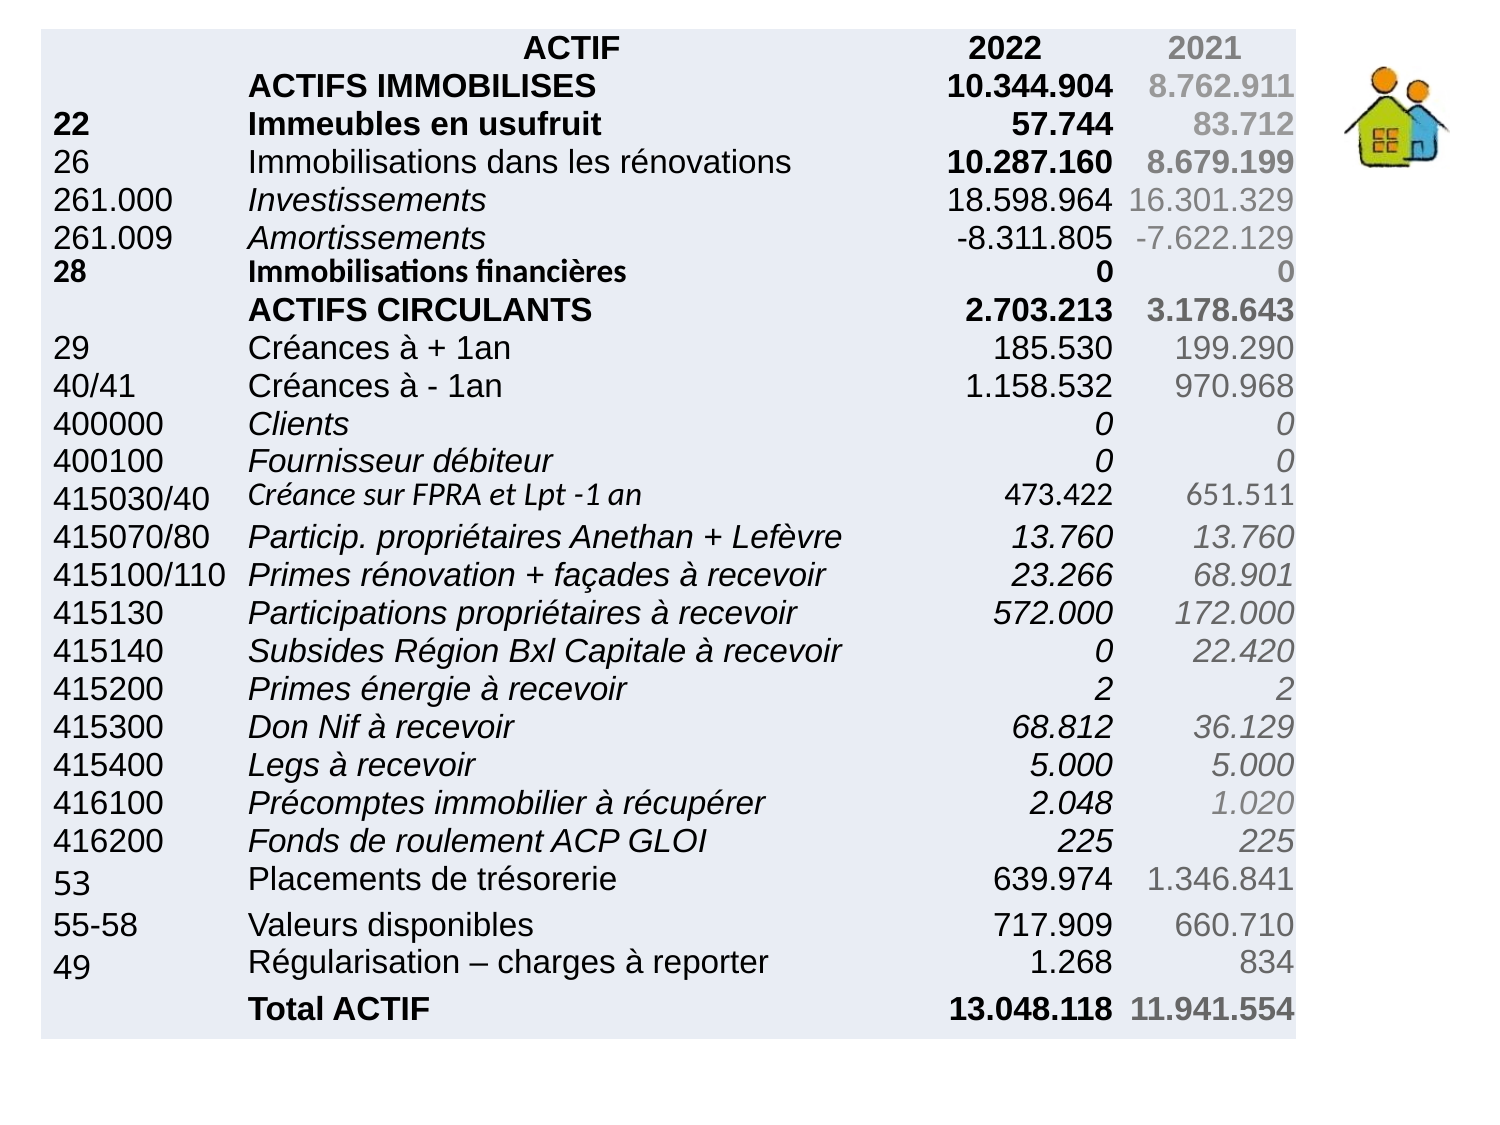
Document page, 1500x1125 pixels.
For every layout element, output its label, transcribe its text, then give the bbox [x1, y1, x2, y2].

table_cell -7.622.129 [1114, 218, 1296, 256]
table_cell Total ACTIF [247, 989, 896, 1039]
table_cell 415100/110 [41, 556, 247, 594]
table_cell 22 [41, 105, 247, 143]
table_cell Fonds de roulement ACP GLOI [247, 821, 896, 859]
table_cell 22.420 [1114, 632, 1296, 670]
table_cell 415140 [41, 632, 247, 670]
table_cell 415300 [41, 708, 247, 745]
table_cell ACTIFS CIRCULANTS [247, 290, 896, 328]
table_cell ACTIFS IMMOBILISES [247, 67, 896, 105]
table_cell 0 [1114, 404, 1296, 442]
table_cell Précomptes immobilier à récupérer [247, 783, 896, 821]
table_cell Legs à recevoir [247, 745, 896, 783]
table_cell 68.901 [1114, 556, 1296, 594]
table_cell 639.974 [896, 859, 1114, 905]
table_cell 36.129 [1114, 708, 1296, 745]
table_cell 0 [896, 404, 1114, 442]
table_cell 225 [1114, 821, 1296, 859]
table_cell 13.760 [896, 518, 1114, 556]
table_cell 400000 [41, 404, 247, 442]
table_cell 0 [1114, 256, 1296, 290]
table_cell Amortissements [247, 218, 896, 256]
table_cell 199.290 [1114, 328, 1296, 366]
table_cell Investissements [247, 181, 896, 218]
table_cell Fournisseur débiteur [247, 442, 896, 480]
table_cell 1.020 [1114, 783, 1296, 821]
table_cell Immeubles en usufruit [247, 105, 896, 143]
table_cell 83.712 [1114, 105, 1296, 143]
table_cell 415200 [41, 670, 247, 708]
table_cell Créances à + 1an [247, 328, 896, 366]
table_cell 55-58 [41, 905, 247, 943]
table_cell 40/41 [41, 366, 247, 404]
table_cell Primes énergie à recevoir [247, 670, 896, 708]
table_header ACTIF [247, 29, 896, 67]
table_cell Créances à - 1an [247, 366, 896, 404]
table_cell Primes rénovation + façades à recevoir [247, 556, 896, 594]
table_cell 18.598.964 [896, 181, 1114, 218]
table_cell 0 [896, 442, 1114, 480]
table_cell Régularisation – charges à reporter [247, 943, 896, 989]
table_cell Placements de trésorerie [247, 859, 896, 905]
table_cell 0 [1114, 442, 1296, 480]
table_cell 10.287.160 [896, 143, 1114, 181]
table_cell Créance sur FPRA et Lpt -1 an [247, 480, 896, 518]
table_cell 5.000 [1114, 745, 1296, 783]
table_cell Don Nif à recevoir [247, 708, 896, 745]
table_header 2022 [896, 29, 1114, 67]
table_cell 261.000 [41, 181, 247, 218]
table_cell 2 [1114, 670, 1296, 708]
table_cell 2.048 [896, 783, 1114, 821]
table_cell [41, 290, 247, 328]
table_cell 717.909 [896, 905, 1114, 943]
table_cell 57.744 [896, 105, 1114, 143]
table_cell [41, 67, 247, 105]
table_cell 0 [896, 632, 1114, 670]
table_cell Clients [247, 404, 896, 442]
table_cell 3.178.643 [1114, 290, 1296, 328]
table_cell -8.311.805 [896, 218, 1114, 256]
table_cell 28 [41, 256, 247, 290]
table_header [41, 29, 247, 67]
table_cell 970.968 [1114, 366, 1296, 404]
table_cell 49 [41, 943, 247, 989]
picture [1344, 66, 1450, 170]
table_cell 53 [41, 859, 247, 905]
table_cell 5.000 [896, 745, 1114, 783]
table_cell Particip. propriétaires Anethan + Lefèvre [247, 518, 896, 556]
table_cell Immobilisations financières [247, 256, 896, 290]
table_cell 415030/40 [41, 480, 247, 518]
table_cell 1.158.532 [896, 366, 1114, 404]
table_cell 400100 [41, 442, 247, 480]
table_header 2021 [1114, 29, 1296, 67]
table_cell 415400 [41, 745, 247, 783]
table_cell 1.346.841 [1114, 859, 1296, 905]
table_cell 13.760 [1114, 518, 1296, 556]
table_cell 26 [41, 143, 247, 181]
table_cell Participations propriétaires à recevoir [247, 594, 896, 632]
table_cell Subsides Région Bxl Capitale à recevoir [247, 632, 896, 670]
table_cell [41, 989, 247, 1039]
table_cell 416100 [41, 783, 247, 821]
table_cell 185.530 [896, 328, 1114, 366]
table_cell 16.301.329 [1114, 181, 1296, 218]
table_cell 29 [41, 328, 247, 366]
table_cell 13.048.118 [896, 989, 1114, 1039]
table_cell 8.762.911 [1114, 67, 1296, 105]
table_cell 172.000 [1114, 594, 1296, 632]
table_cell Valeurs disponibles [247, 905, 896, 943]
table_cell 834 [1114, 943, 1296, 989]
table_cell 225 [896, 821, 1114, 859]
table_cell 415070/80 [41, 518, 247, 556]
table_cell 415130 [41, 594, 247, 632]
table_cell 8.679.199 [1114, 143, 1296, 181]
table_cell 473.422 [896, 480, 1114, 518]
table_cell 660.710 [1114, 905, 1296, 943]
table_cell 261.009 [41, 218, 247, 256]
table_cell 2 [896, 670, 1114, 708]
table_cell 1.268 [896, 943, 1114, 989]
table_cell 68.812 [896, 708, 1114, 745]
table_cell 572.000 [896, 594, 1114, 632]
table_cell 11.941.554 [1114, 989, 1296, 1039]
table_cell Immobilisations dans les rénovations [247, 143, 896, 181]
table_cell 10.344.904 [896, 67, 1114, 105]
table_cell 23.266 [896, 556, 1114, 594]
table_cell 651.511 [1114, 480, 1296, 518]
table_cell 0 [896, 256, 1114, 290]
table_cell 416200 [41, 821, 247, 859]
table_cell 2.703.213 [896, 290, 1114, 328]
